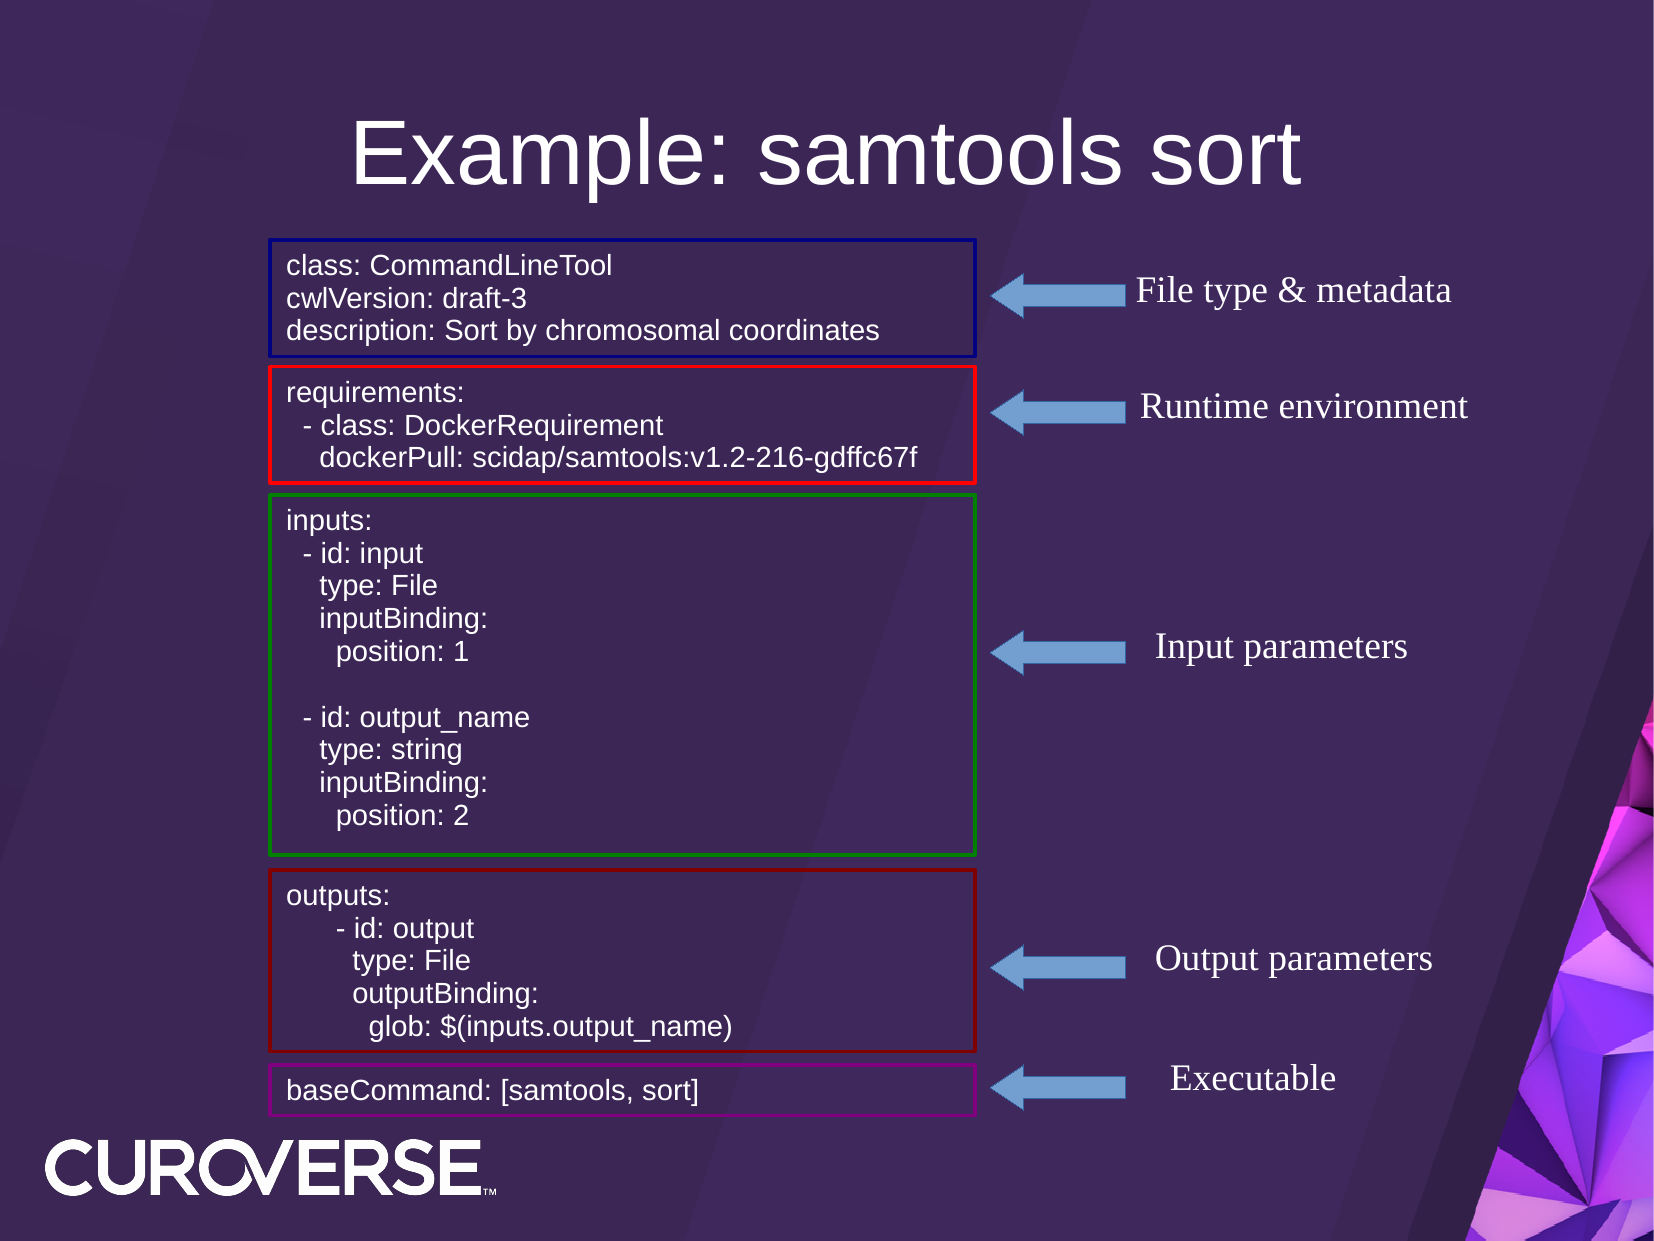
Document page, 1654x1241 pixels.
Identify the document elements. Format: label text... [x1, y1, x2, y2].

text_box Runtime environment [1125, 378, 1576, 435]
picture [0, 0, 1654, 1241]
text_box outputs: - id: output type: File outputBinding: glob: $(inputs.output_name) [270, 869, 976, 1052]
text_box [990, 944, 1126, 991]
text_box Executable [1155, 1049, 1576, 1107]
title Example: samtools sort [82, 49, 1571, 257]
text_box inputs: - id: input type: File inputBinding: position: 1 - id: output_name type: string inputBinding: position: 2 [270, 494, 976, 855]
text_box class: CommandLineTool cwlVersion: draft-3 description: Sort by chromosomal coordinates [270, 239, 976, 357]
text_box Output parameters [1140, 929, 1546, 990]
text_box File type & metadata [1120, 261, 1571, 319]
text_box [990, 630, 1126, 676]
text_box [990, 1064, 1126, 1111]
text_box baseCommand: [samtools, sort] [270, 1064, 976, 1116]
text_box [990, 273, 1120, 319]
text_box [990, 389, 1125, 436]
text_box requirements: - class: DockerRequirement dockerPull: scidap/samtools:v1.2-216-gdffc67f [270, 366, 976, 484]
text_box Input parameters [1140, 618, 1531, 675]
